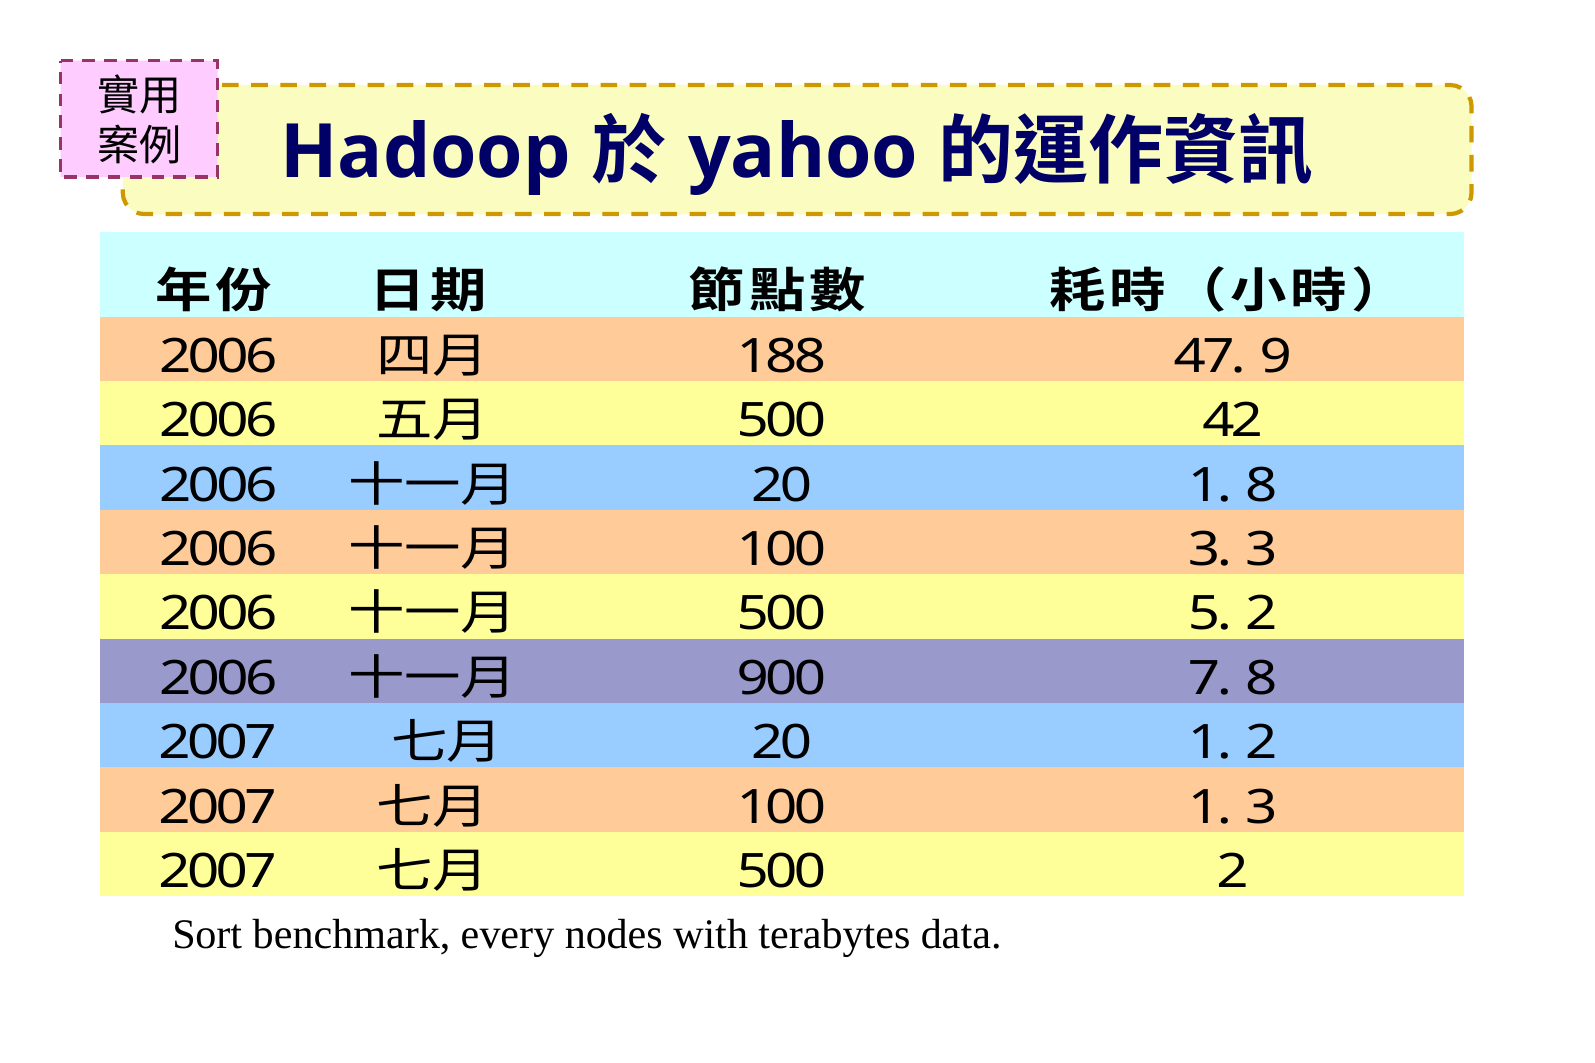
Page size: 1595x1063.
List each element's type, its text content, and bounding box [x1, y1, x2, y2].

text_box 實用 案例 [60, 60, 218, 178]
text_box Sort benchmark, every nodes with terabytes data. [157, 898, 1414, 965]
title Hadoop於yahoo的運作資訊 [169, 84, 1425, 205]
chart [99, 231, 1467, 898]
